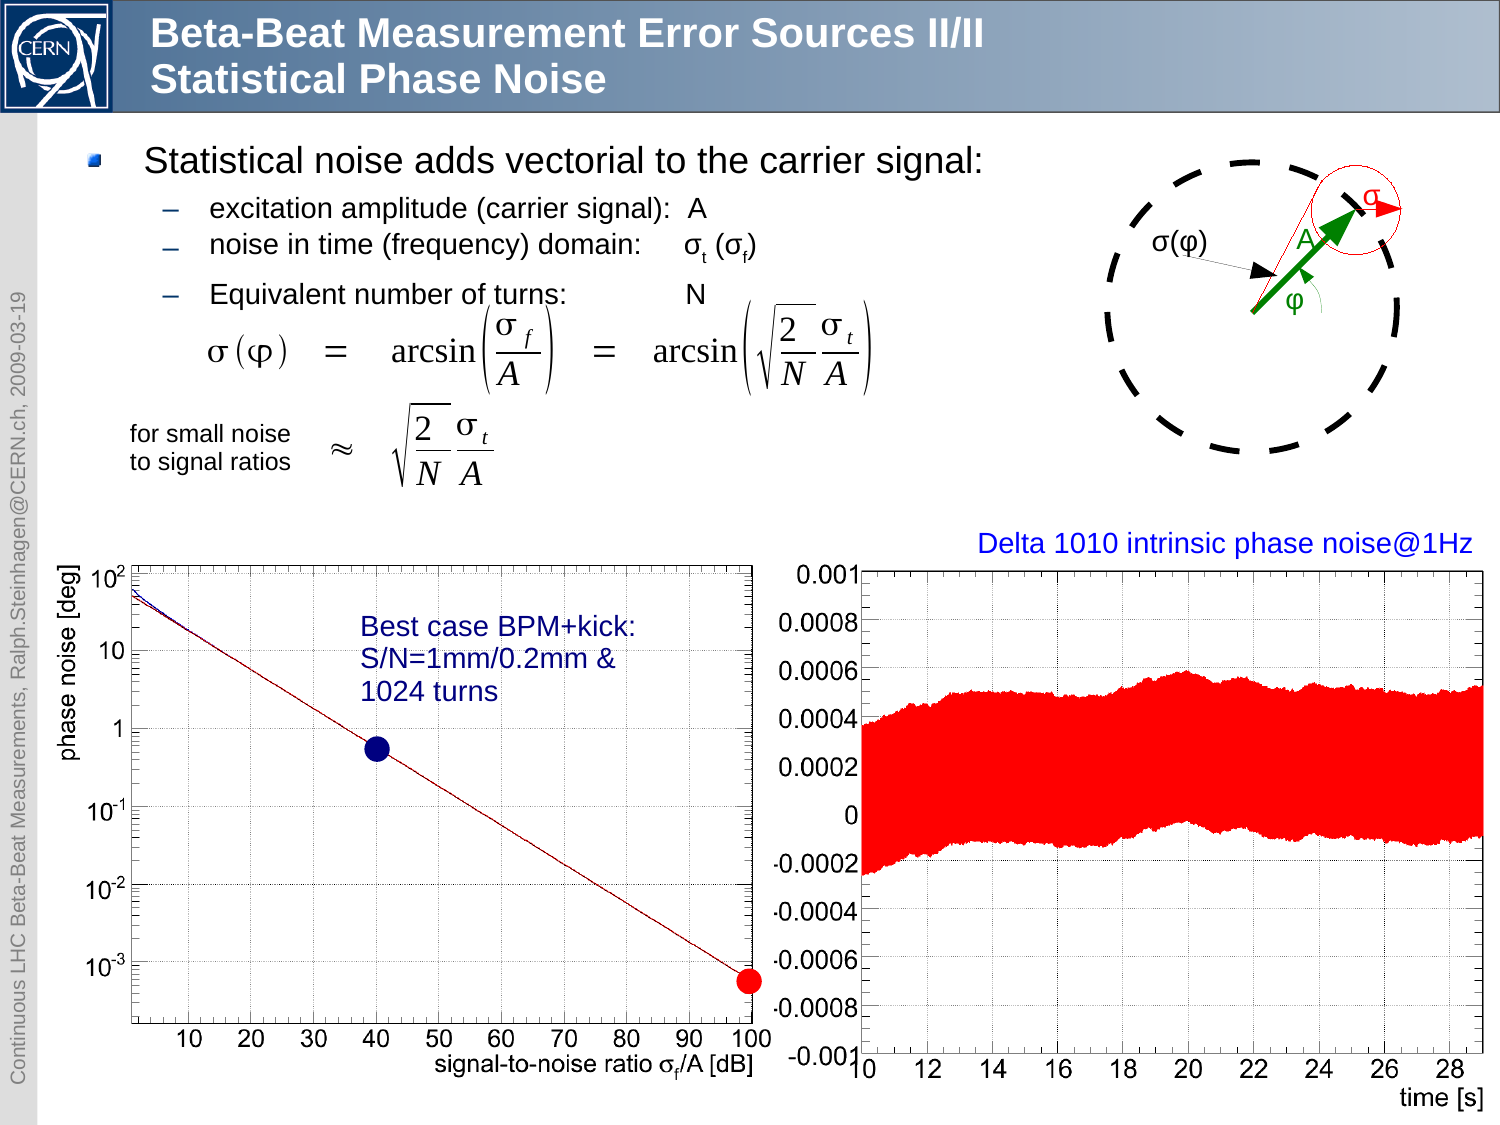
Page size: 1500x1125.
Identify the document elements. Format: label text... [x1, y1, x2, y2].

title Beta-Beat Measurement Error Sources II/II Statistical Phase Noise [150, 7, 1365, 106]
picture [44, 555, 1498, 1120]
picture [0, 0, 113, 113]
text_box A [1281, 215, 1342, 264]
text_box [364, 736, 390, 762]
list Statistical noise adds vectorial to the carrier signal: excitation amplitude (carrier signal): A noise in time (frequency) domain: σt (σf) Equivalent number of turns: N [87, 137, 1438, 560]
text_box φ [1270, 275, 1329, 324]
text_box Delta 1010 intrinsic phase noise@1Hz [962, 519, 1491, 568]
text_box σf [1347, 171, 1401, 227]
text_box for small noise to signal ratios [115, 411, 314, 483]
chart [197, 294, 883, 494]
text_box σ(φ) [1136, 217, 1229, 266]
text_box Best case BPM+kick: S/N=1mm/0.2mm & 1024 turns [345, 602, 652, 716]
text_box [736, 968, 762, 995]
